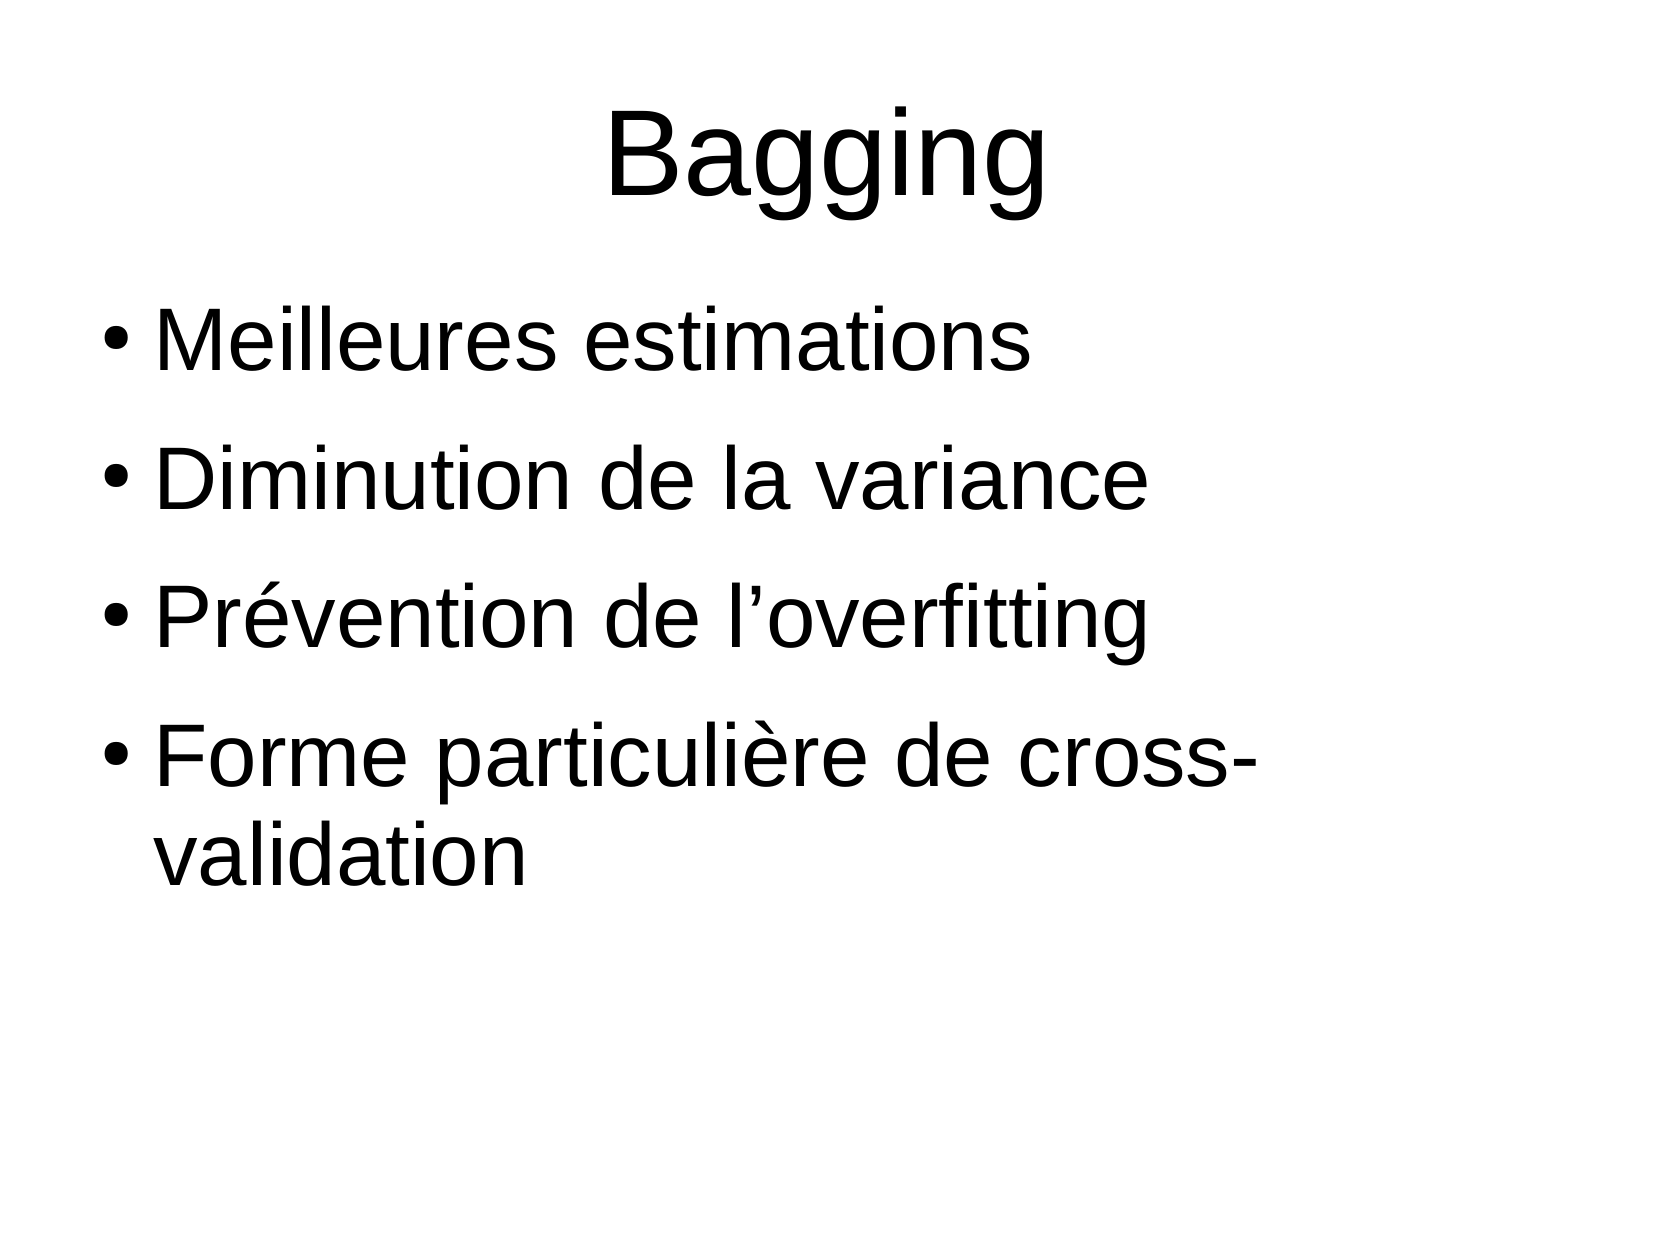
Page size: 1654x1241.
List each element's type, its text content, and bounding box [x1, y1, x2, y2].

title Bagging [82, 49, 1571, 257]
list Meilleures estimations Diminution de la variance Prévention de l’overfitting Forme particulière de cross-validation [82, 290, 1571, 1010]
